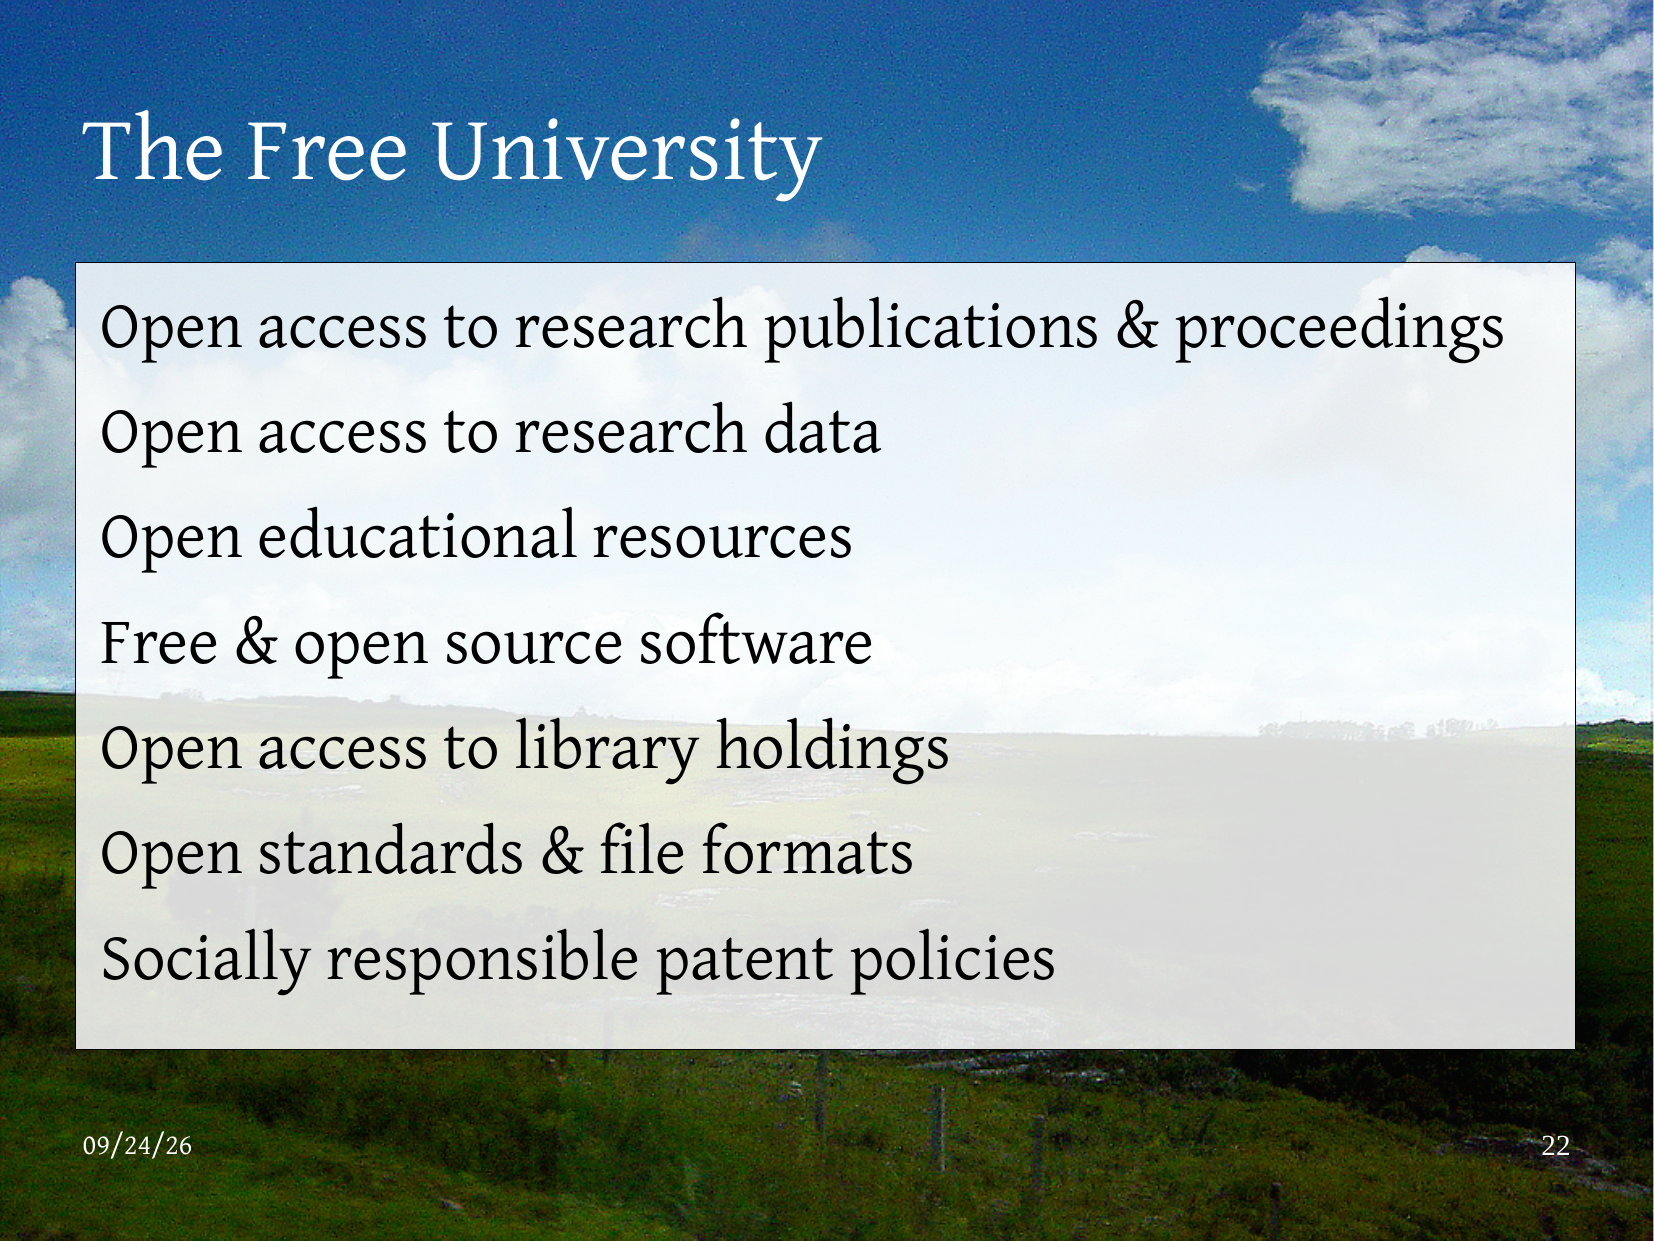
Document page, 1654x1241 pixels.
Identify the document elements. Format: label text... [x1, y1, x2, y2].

title The Free University [82, 56, 1571, 250]
picture [0, 0, 1654, 1241]
list Open access to research publications & proceedings Open access to research data Open educational resources Free & open source software Open access to library holdings Open standards & file formats Socially responsible patent policies [82, 290, 1571, 1094]
